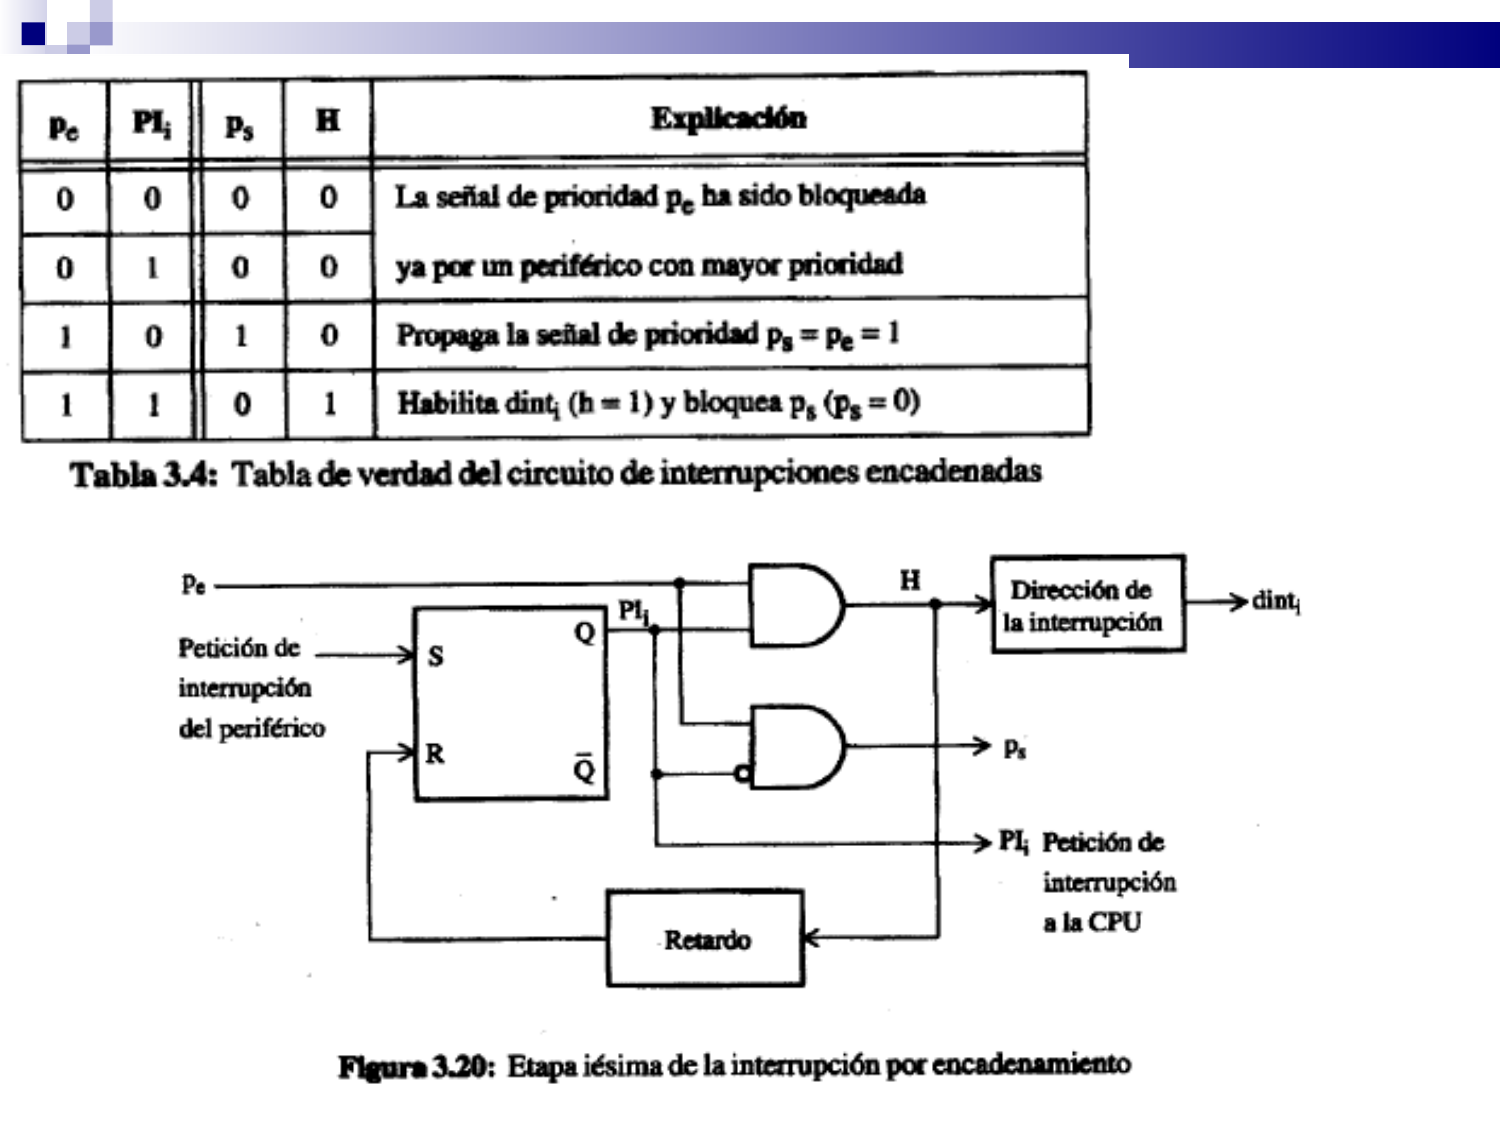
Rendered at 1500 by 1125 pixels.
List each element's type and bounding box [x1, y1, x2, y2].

picture [159, 538, 1317, 1086]
picture [0, 54, 1129, 502]
